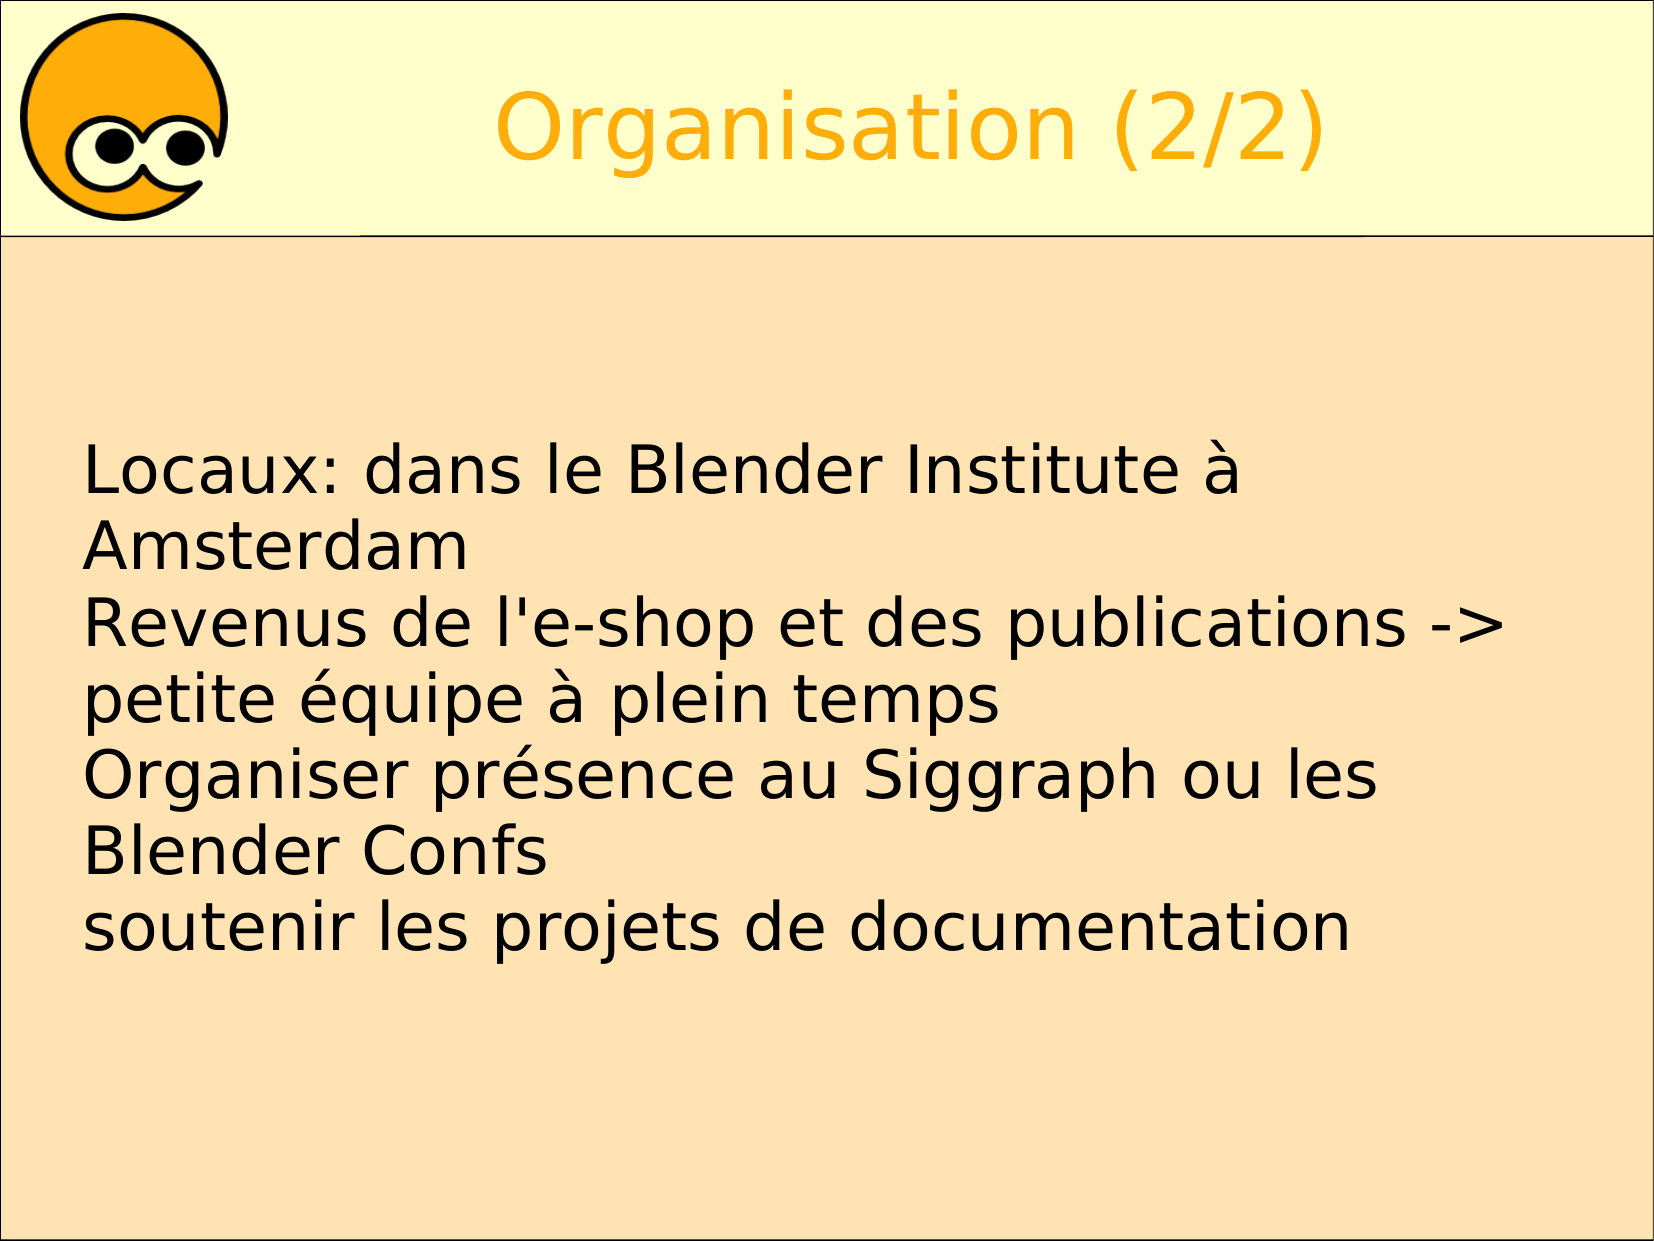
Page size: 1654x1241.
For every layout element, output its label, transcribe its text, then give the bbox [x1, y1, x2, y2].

title Organisation (2/2) [252, 49, 1571, 207]
picture [20, 13, 228, 221]
subtitle Locaux: dans le Blender Institute à Amsterdam Revenus de l'e-shop et des publications -> petite équipe à plein temps Organiser présence au Siggraph ou les Blender Confs soutenir les projets de documentation [82, 290, 1571, 1109]
